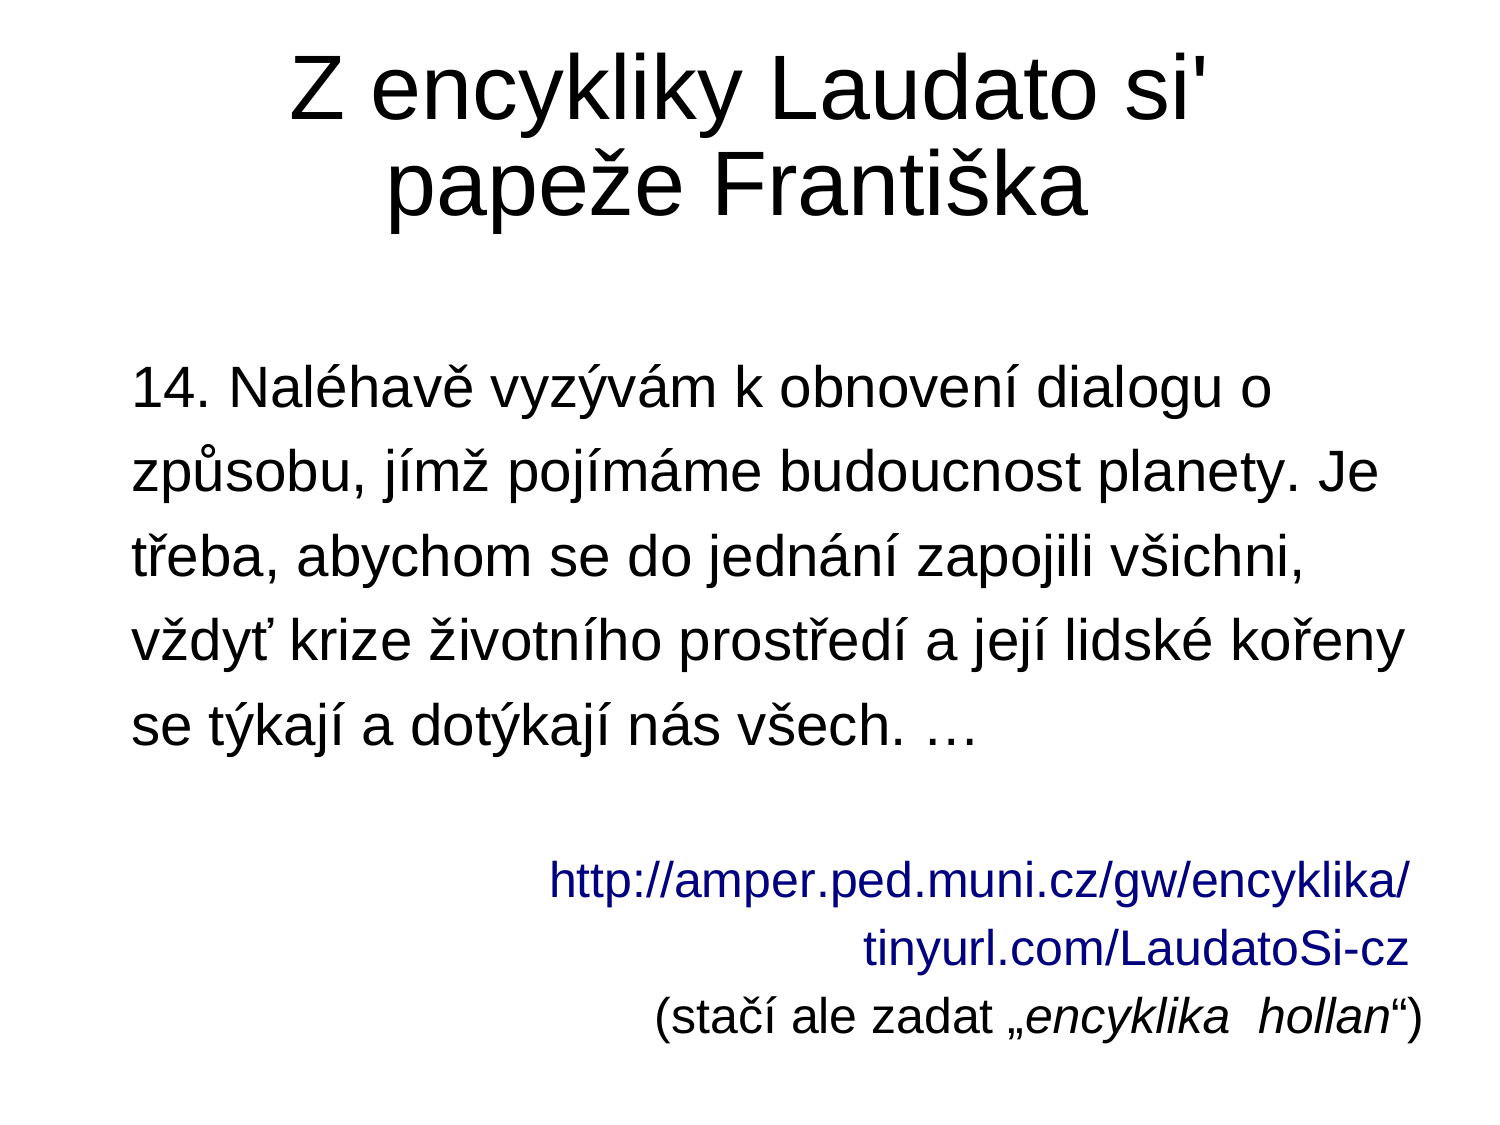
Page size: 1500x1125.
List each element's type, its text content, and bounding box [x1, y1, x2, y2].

list 14. Naléhavě vyzývám k obnovení dialogu o způsobu, jímž pojímáme budoucnost planety. Je třeba, abychom se do jednání zapojili všichni, vždyť krize životního prostředí a její lidské kořeny se týkají a dotýkají nás všech. … http://amper.ped.muni.cz/gw/encyklika/ tinyurl.com/LaudatoSi-cz (stačí ale zadat „encyklika hollan“) [75, 262, 1425, 1043]
title Z encykliky Laudato si' papeže Františka [75, 21, 1425, 257]
